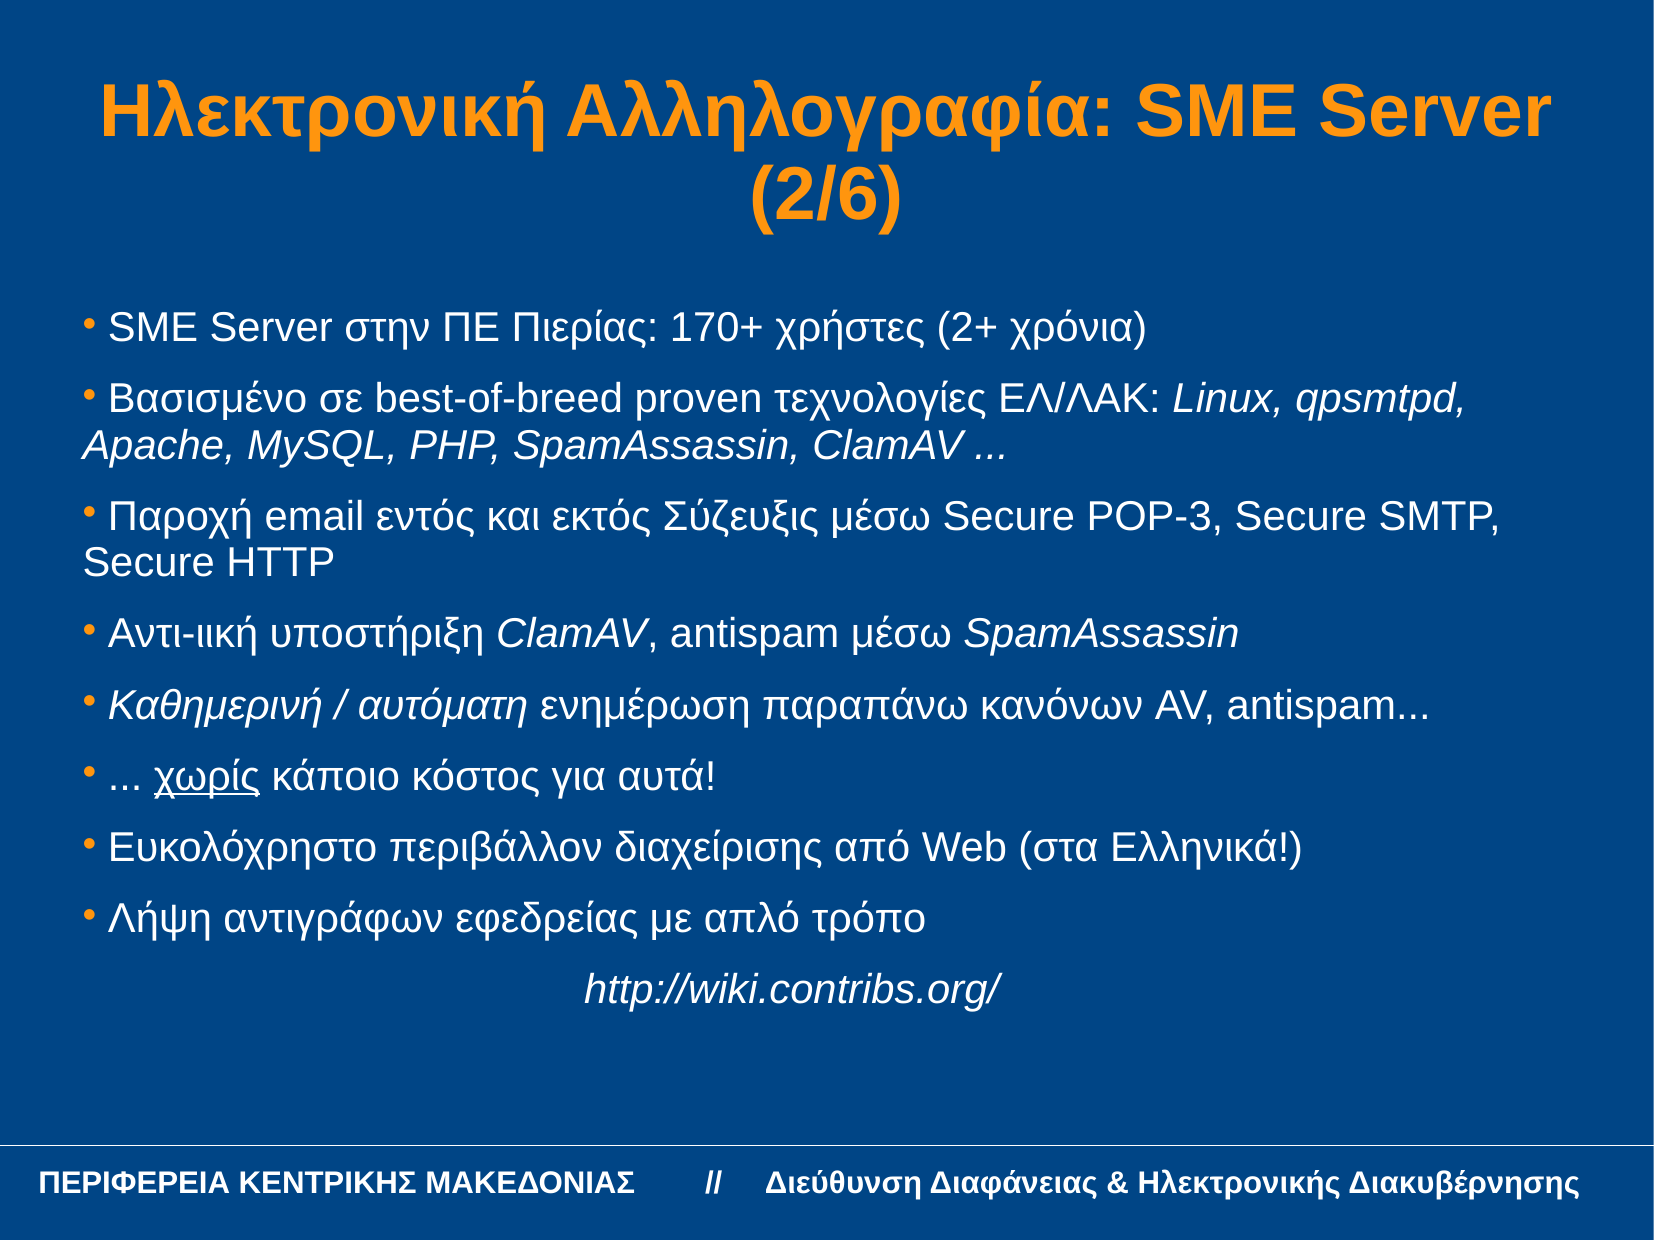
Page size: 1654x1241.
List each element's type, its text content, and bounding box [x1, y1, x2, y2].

text_box ΠΕΡΙΦΕΡΕΙΑ ΚΕΝΤΡΙΚΗΣ ΜΑΚΕΔΟΝΙΑΣ // Διεύθυνση Διαφάνειας & Ηλεκτρονικής Διακυβέρνησης [23, 1157, 1654, 1208]
text_box Ηλεκτρονική Αλληλογραφία: SME Server (2/6) [82, 47, 1571, 253]
list SME Server στην ΠΕ Πιερίας: 170+ χρήστες (2+ χρόνια) Βασισμένο σε best-of-breed proven τεχνολογίες ΕΛ/ΛΑΚ: Linux, qpsmtpd, Apache, MySQL, PHP, SpamAssassin, ClamAV ... Παροχή email εντός και εκτός Σύζευξις μέσω Secure POP-3, Secure SΜTP, Secure HTTP Αντι-ιική υποστήριξη ClamAV, antispam μέσω SpamAssassin Καθημερινή / αυτόματη ενημέρωση παραπάνω κανόνων AV, antispam... ... χωρίς κάποιο κόστος για αυτά! Ευκολόχρηστο περιβάλλον διαχείρισης από Web (στα Ελληνικά!) Λήψη αντιγράφων εφεδρείας με απλό τρόπο http://wiki.contribs.org/ [82, 299, 1571, 1019]
